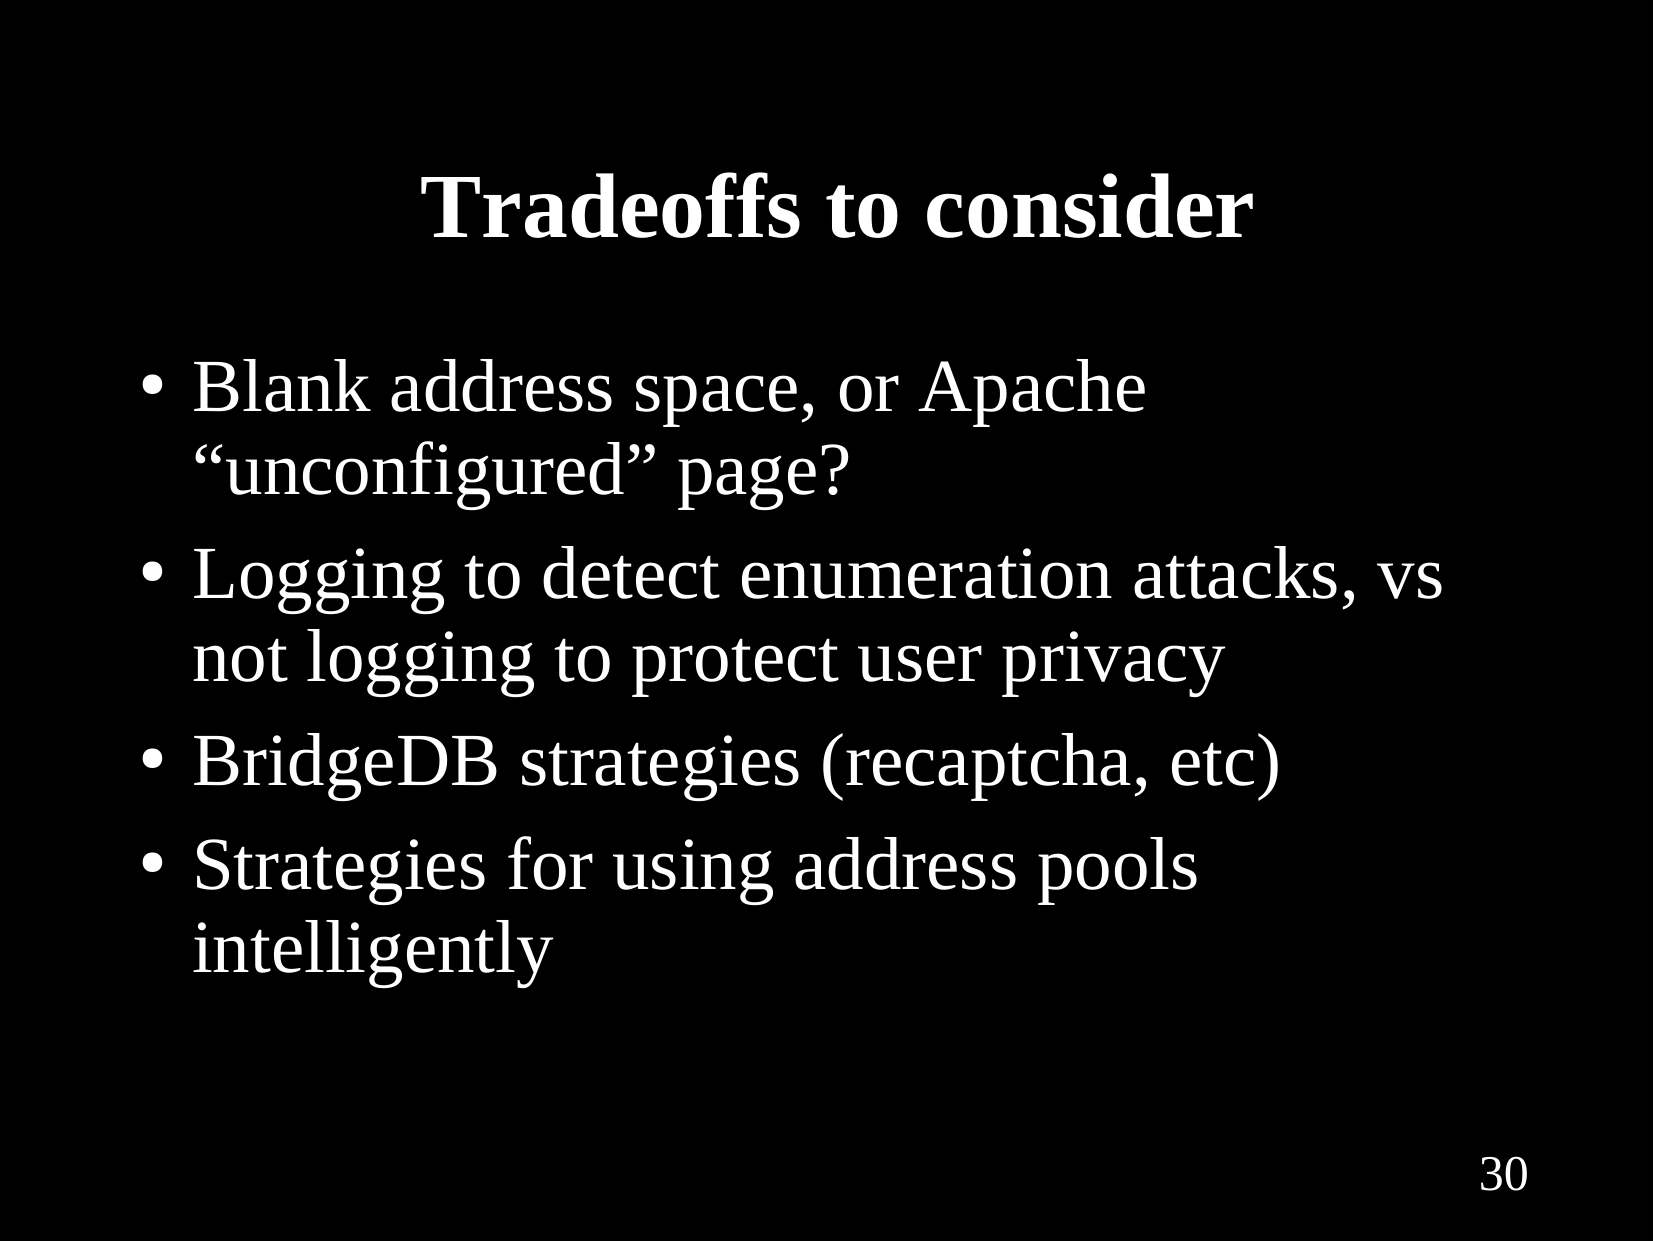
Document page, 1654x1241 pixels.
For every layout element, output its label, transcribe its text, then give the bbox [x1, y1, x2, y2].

title Tradeoffs to consider [121, 102, 1534, 311]
list Blank address space, or Apache “unconfigured” page? Logging to detect enumeration attacks, vs not logging to protect user privacy BridgeDB strategies (recaptcha, etc) Strategies for using address pools intelligently [121, 344, 1534, 1127]
